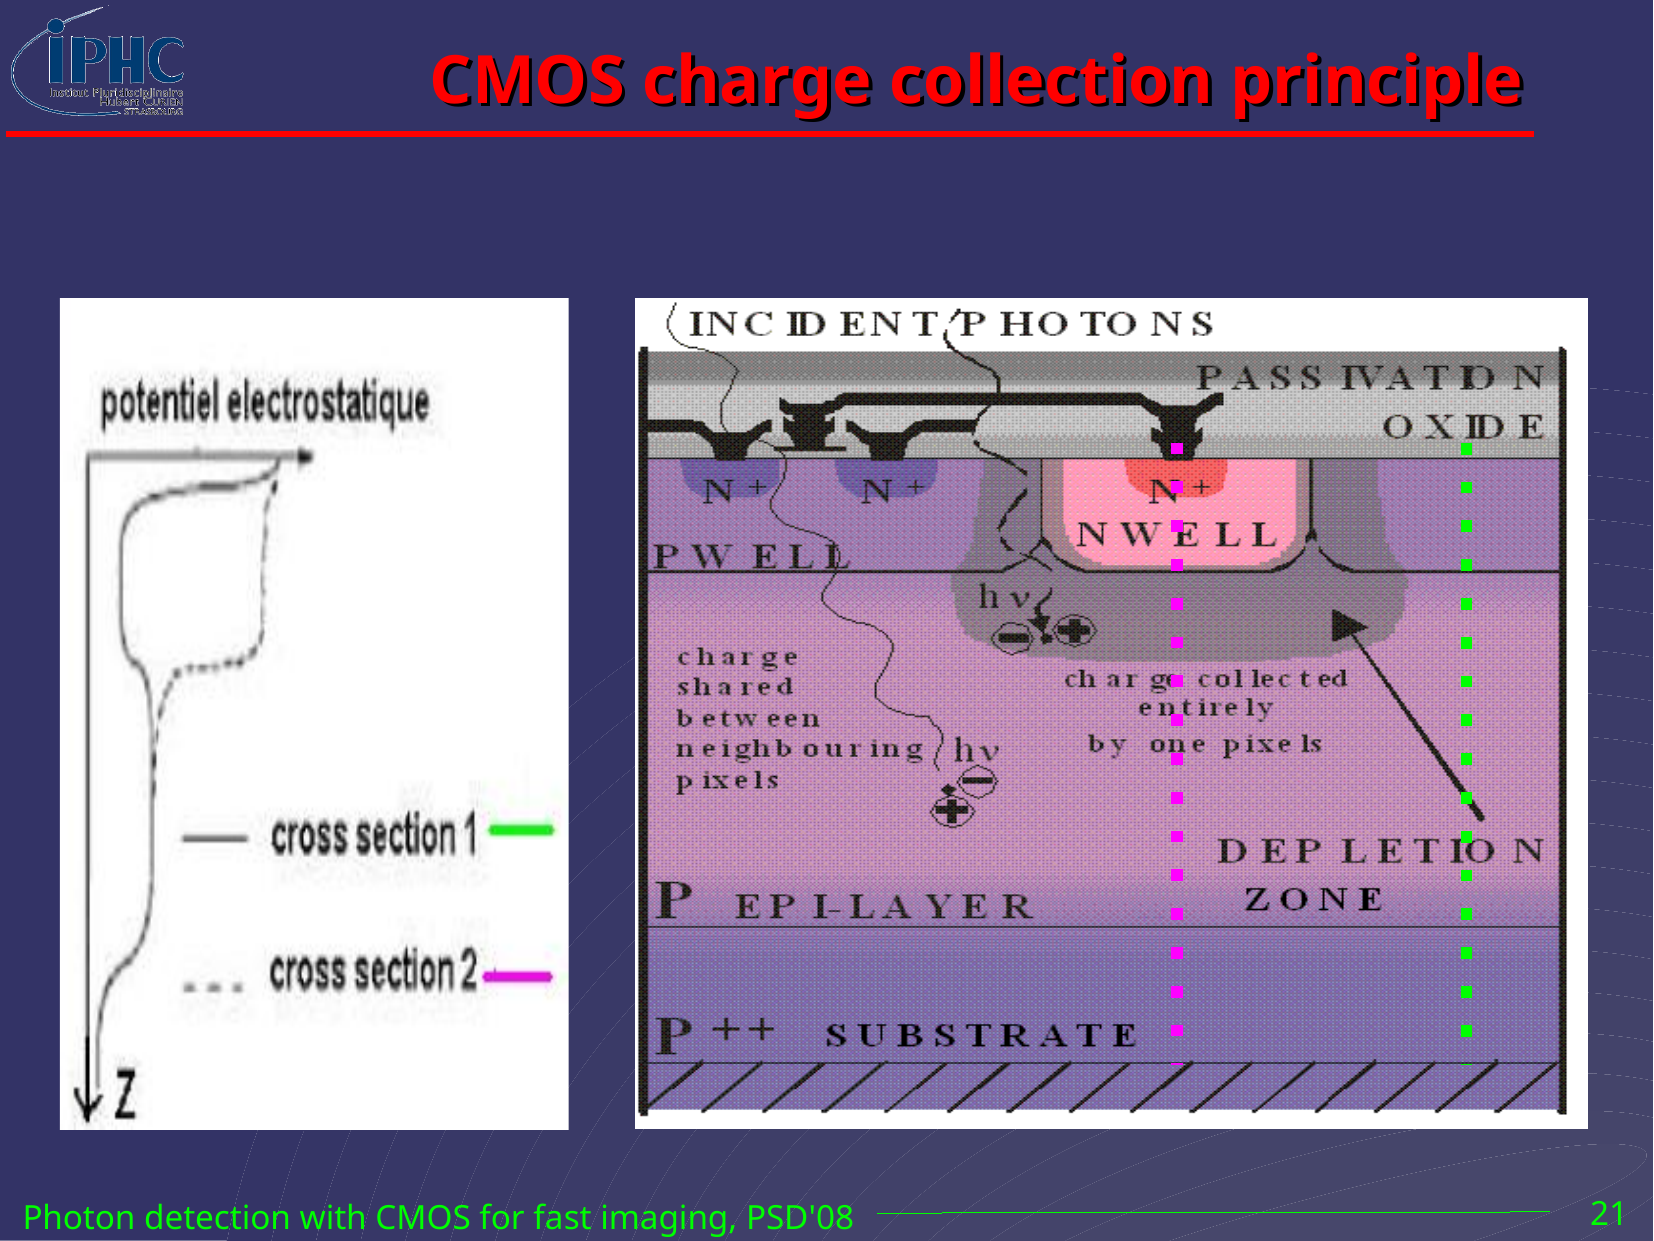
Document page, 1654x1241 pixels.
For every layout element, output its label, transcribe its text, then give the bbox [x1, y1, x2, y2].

title CMOS charge collection principle [168, 31, 1525, 123]
picture [59, 298, 569, 1130]
picture [635, 298, 1588, 1129]
picture [10, 5, 184, 116]
